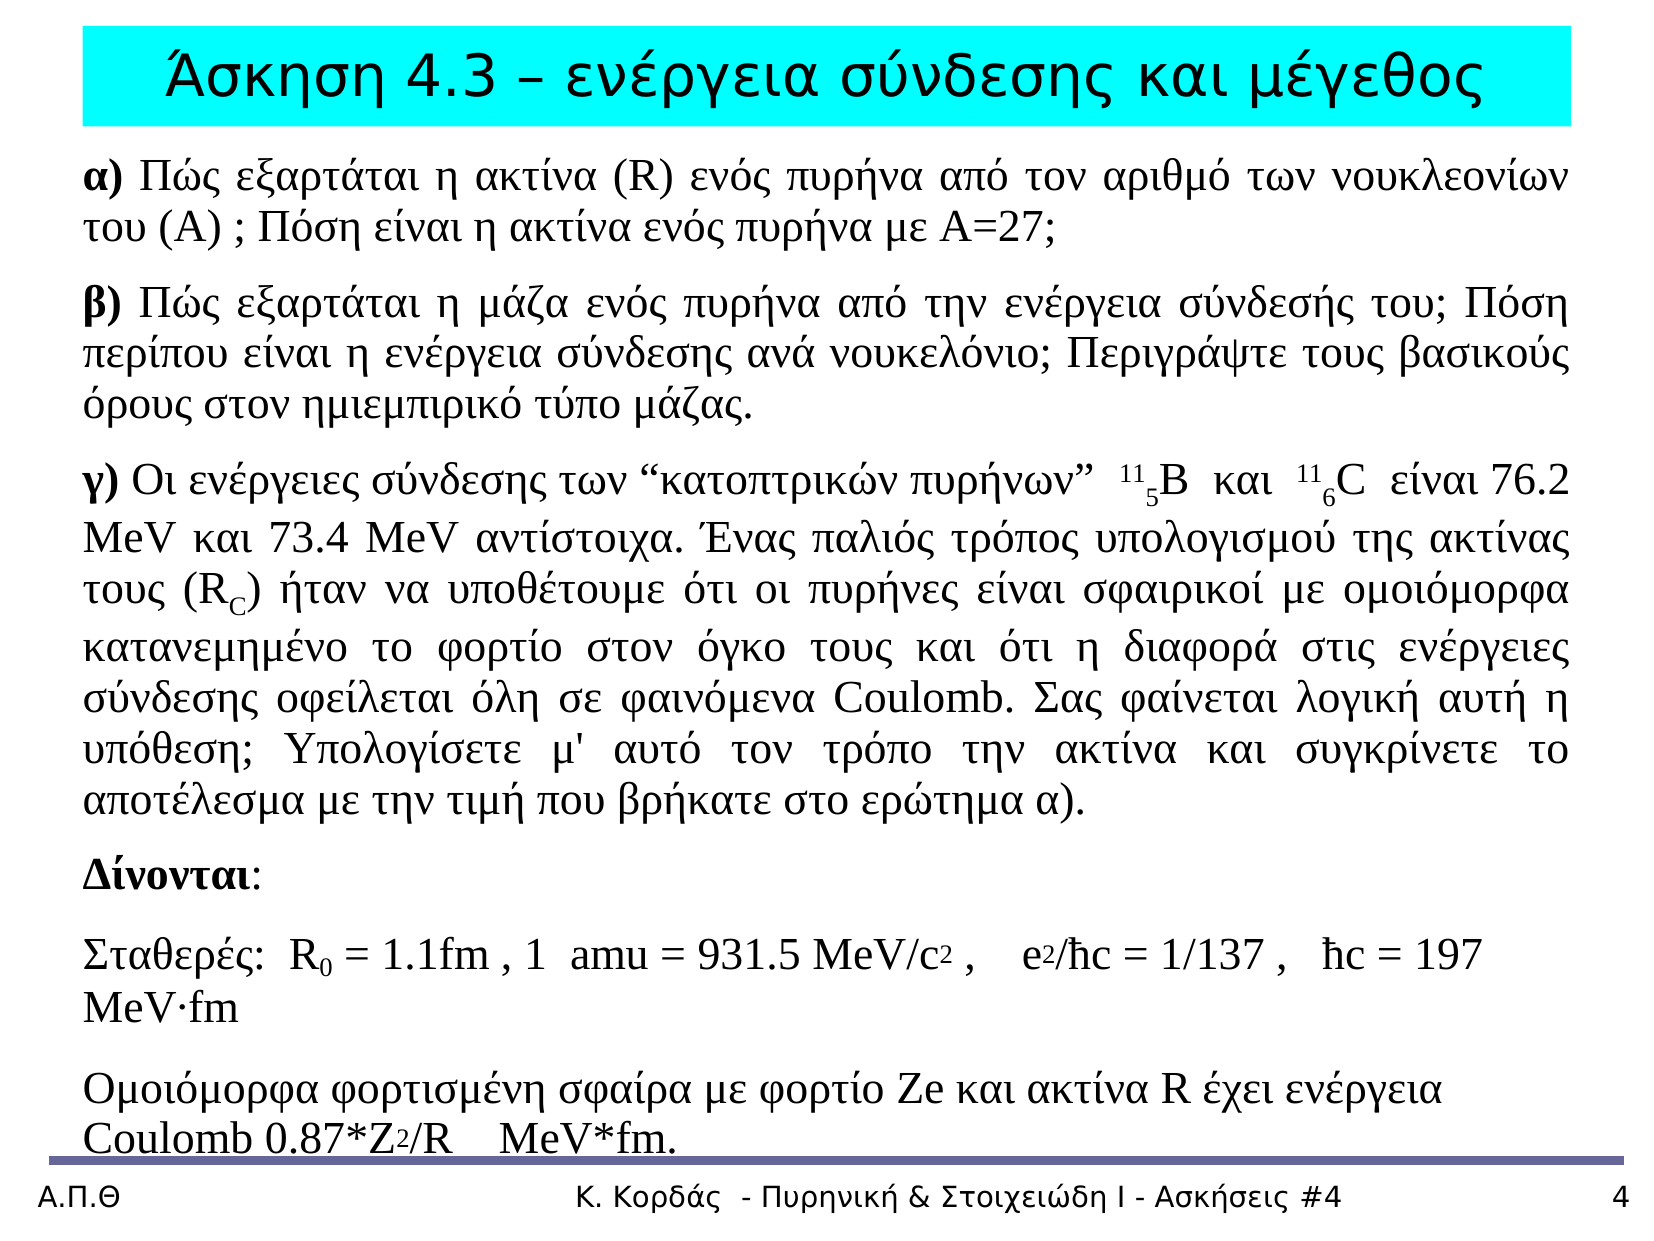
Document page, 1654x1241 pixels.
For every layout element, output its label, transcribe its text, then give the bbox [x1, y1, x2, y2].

title Άσκηση 4.3 – ενέργεια σύνδεσης και μέγεθος [82, 25, 1571, 127]
list α) Πώς εξαρτάται η ακτίνα (R) ενός πυρήνα από τον αριθμό των νουκλεονίων του (Α) ; Πόση είναι η ακτίνα ενός πυρήνα με Α=27; β) Πώς εξαρτάται η μάζα ενός πυρήνα από την ενέργεια σύνδεσής του; Πόση περίπου είναι η ενέργεια σύνδεσης ανά νουκελόνιo; Περιγράψτε τους βασικούς όρους στον ημιεμπιρικό τύπο μάζας. γ) Οι ενέργειες σύνδεσης των “κατοπτρικών πυρήνων” 115B και 116C είναι 76.2 MeV και 73.4 MeV αντίστοιχα. Ένας παλιός τρόπος υπολογισμού της ακτίνας τους (RC) ήταν να υποθέτουμε ότι οι πυρήνες είναι σφαιρικοί με ομοιόμορφα κατανεμημένο το φορτίο στον όγκο τους και ότι η διαφορά στις ενέργειες σύνδεσης οφείλεται όλη σε φαινόμενα Coulomb. Σας φαίνεται λογική αυτή η υπόθεση; Υπολογίσετε μ' αυτό τον τρόπο την ακτίνα και συγκρίνετε το αποτέλεσμα με την τιμή που βρήκατε στο ερώτημα α). Δίνονται: Σταθερές: R0 = 1.1fm , 1 amu = 931.5 MeV/c2 , e2/ħc = 1/137 , ħc = 197 MeV∙fm Oμοιόμορφα φορτισμένη σφαίρα με φορτίο Ze και ακτίνα R έχει ενέργεια Coulomb 0.87*Ζ2/R MeV*fm. [82, 150, 1571, 1150]
